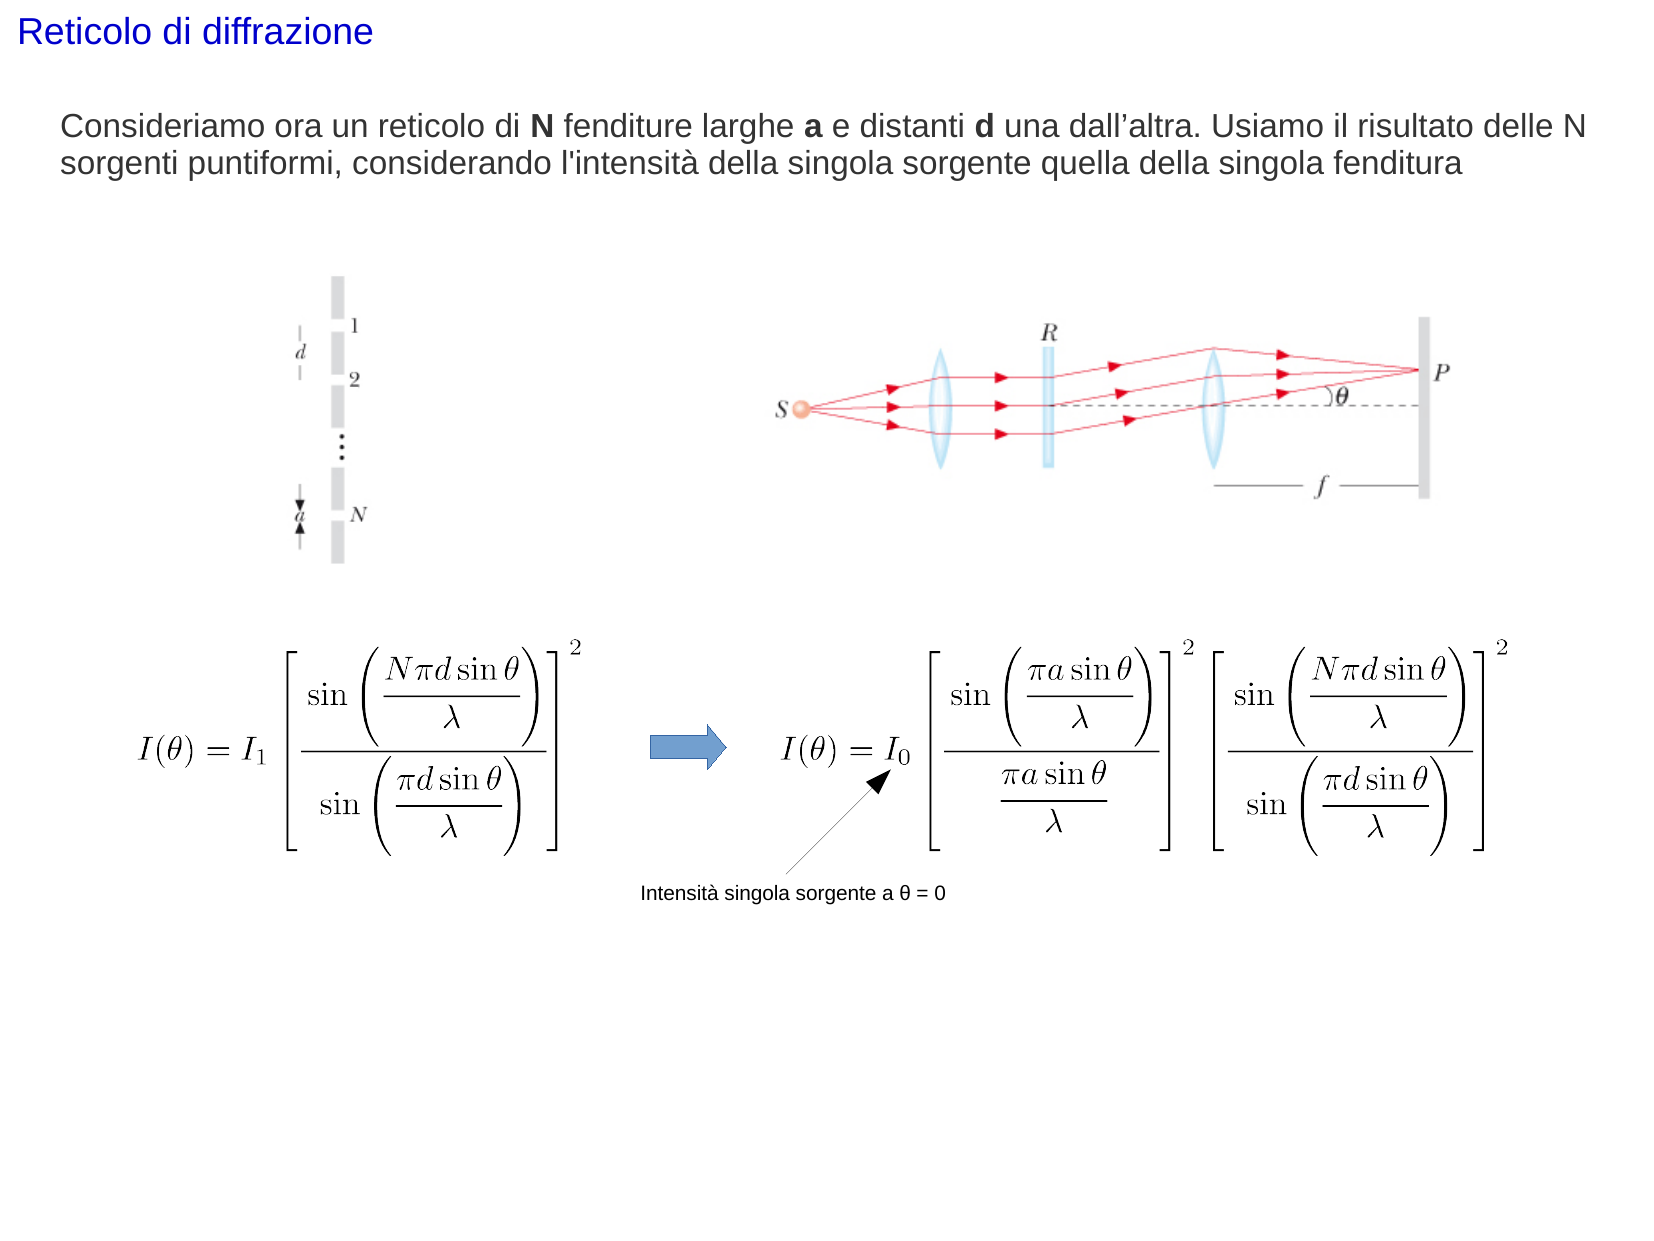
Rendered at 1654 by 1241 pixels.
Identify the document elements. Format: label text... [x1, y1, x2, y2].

picture [754, 300, 1458, 516]
picture [780, 638, 1508, 856]
picture [137, 638, 581, 856]
text_box Reticolo di diffrazione [2, 3, 721, 61]
text_box Intensità singola sorgente a θ = 0 [625, 874, 961, 913]
text_box [650, 724, 727, 770]
picture [273, 248, 384, 584]
text_box Consideriamo ora un reticolo di N fenditure larghe a e distanti d una dall’altra. Usiamo il risultato delle N sorgenti puntiformi, considerando l'intensità della singola sorgente quella della singola fenditura [45, 100, 1609, 189]
